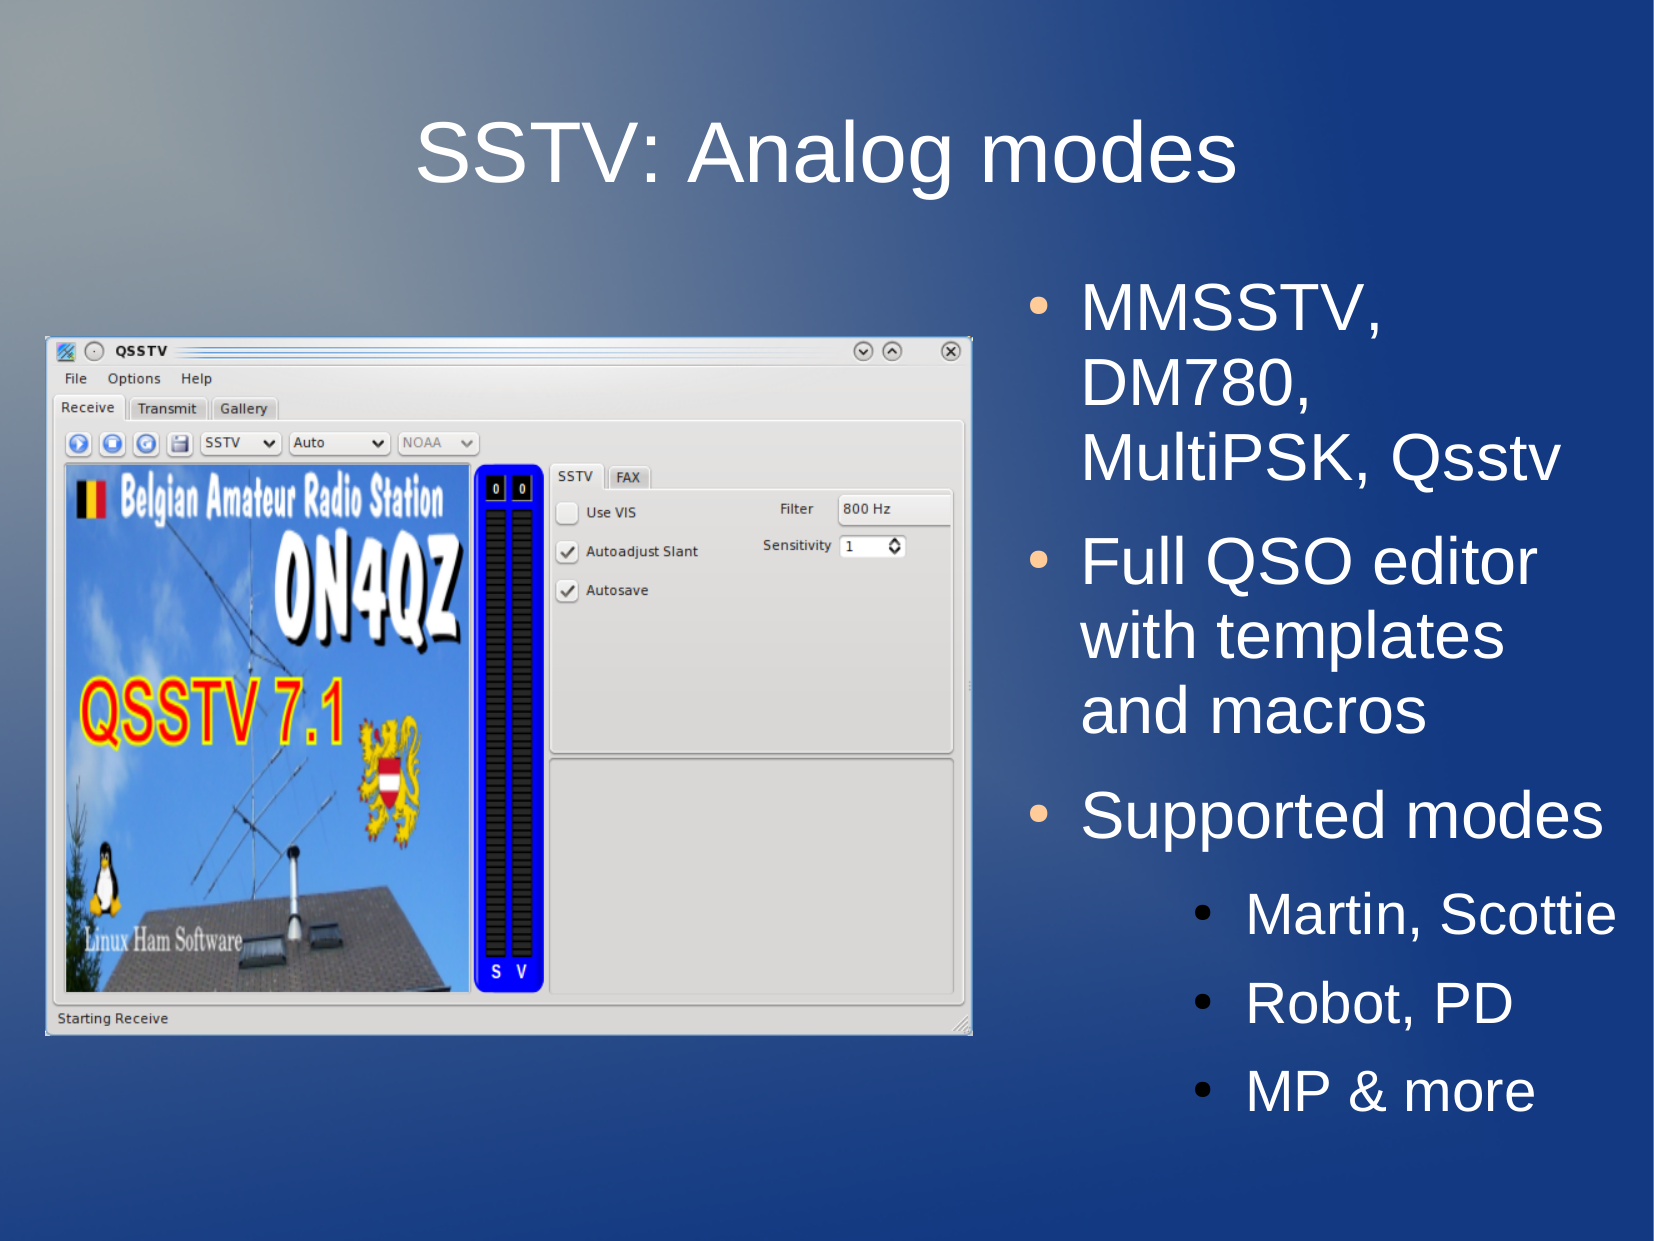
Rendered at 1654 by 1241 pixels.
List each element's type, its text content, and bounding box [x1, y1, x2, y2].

list MMSSTV, DM780, MultiPSK, Qsstv Full QSO editor with templates and macros Supported modes Martin, Scottie Robot, PD MP & more [1009, 270, 1621, 1241]
picture [0, 0, 1654, 1241]
title SSTV: Analog modes [82, 49, 1571, 257]
